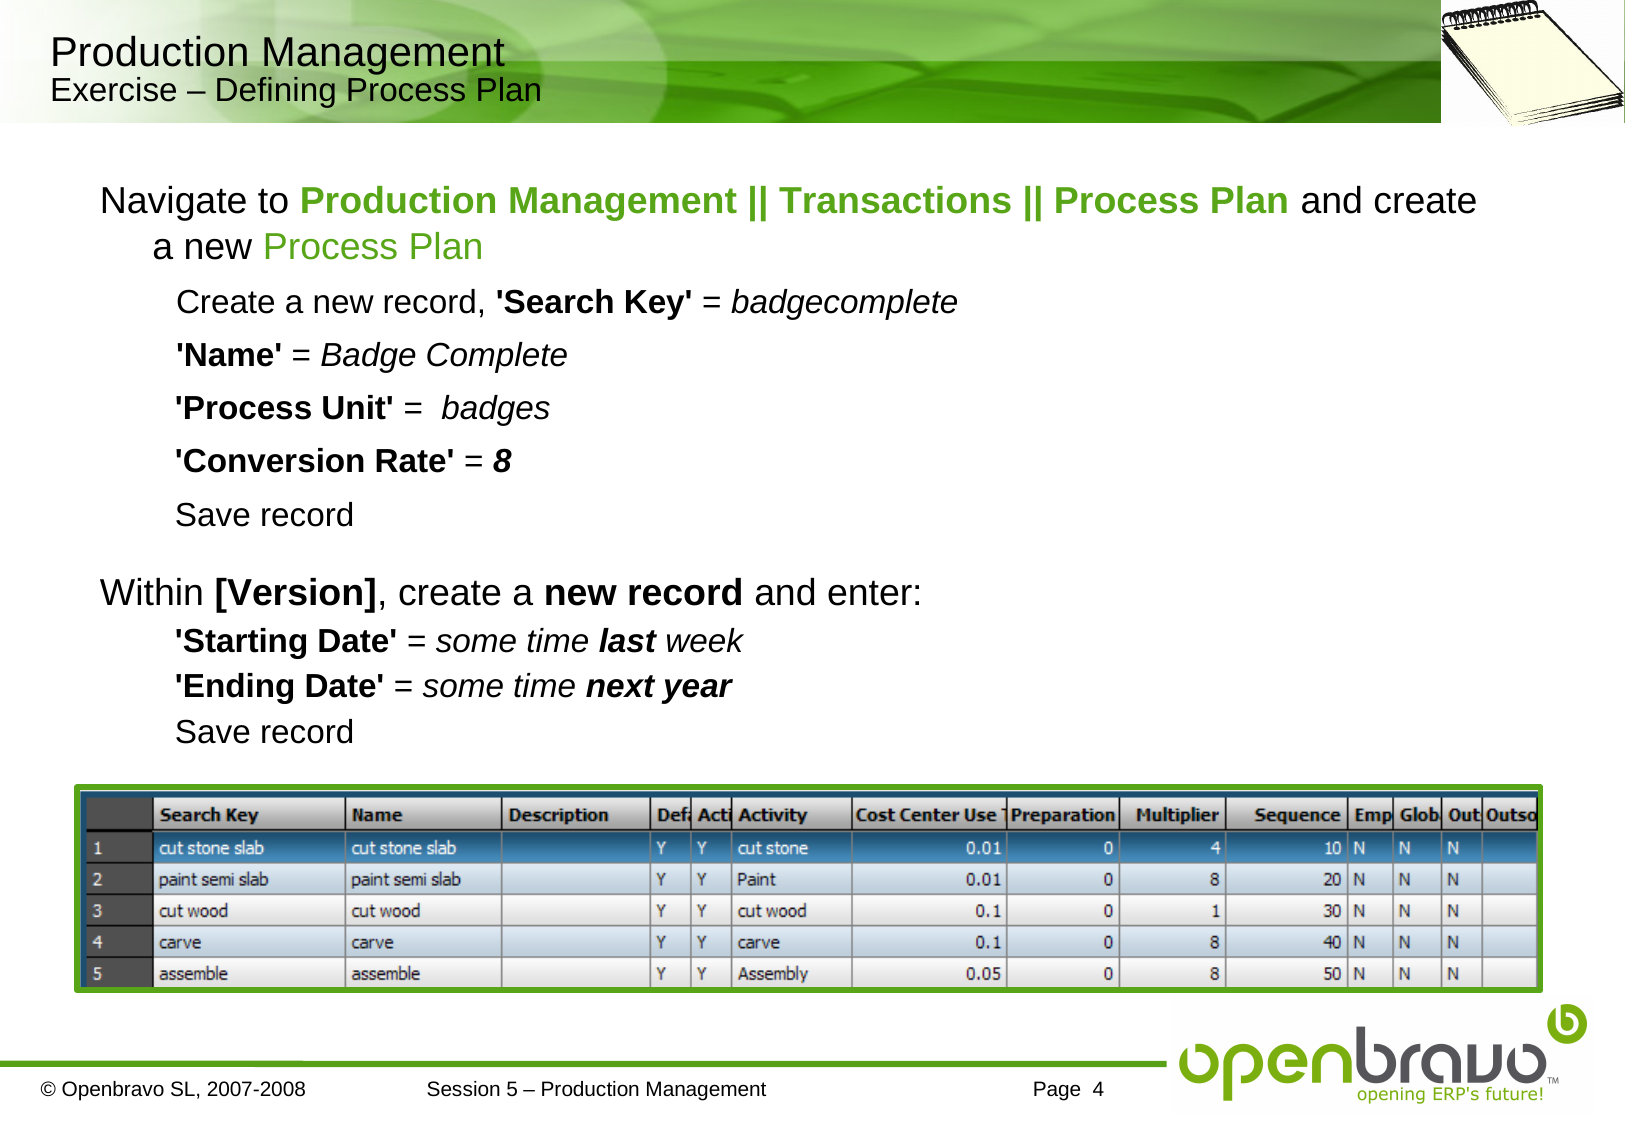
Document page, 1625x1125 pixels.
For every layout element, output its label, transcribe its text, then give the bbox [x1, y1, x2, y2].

picture [79, 790, 1538, 988]
picture [1172, 996, 1593, 1114]
chart [1441, 0, 1624, 127]
list Navigate to Production Management || Transactions || Process Plan and create a new Process Plan Create a new record, 'Search Key' = badgecomplete 'Name' = Badge Complete 'Process Unit' = badges 'Conversion Rate' = 8 Save record Within [Version], create a new record and enter: 'Starting Date' = some time last week 'Ending Date' = some time next year Save record [87, 168, 1518, 763]
title Production Management Exercise – Defining Process Plan [37, 21, 1575, 115]
picture [0, 0, 1441, 123]
